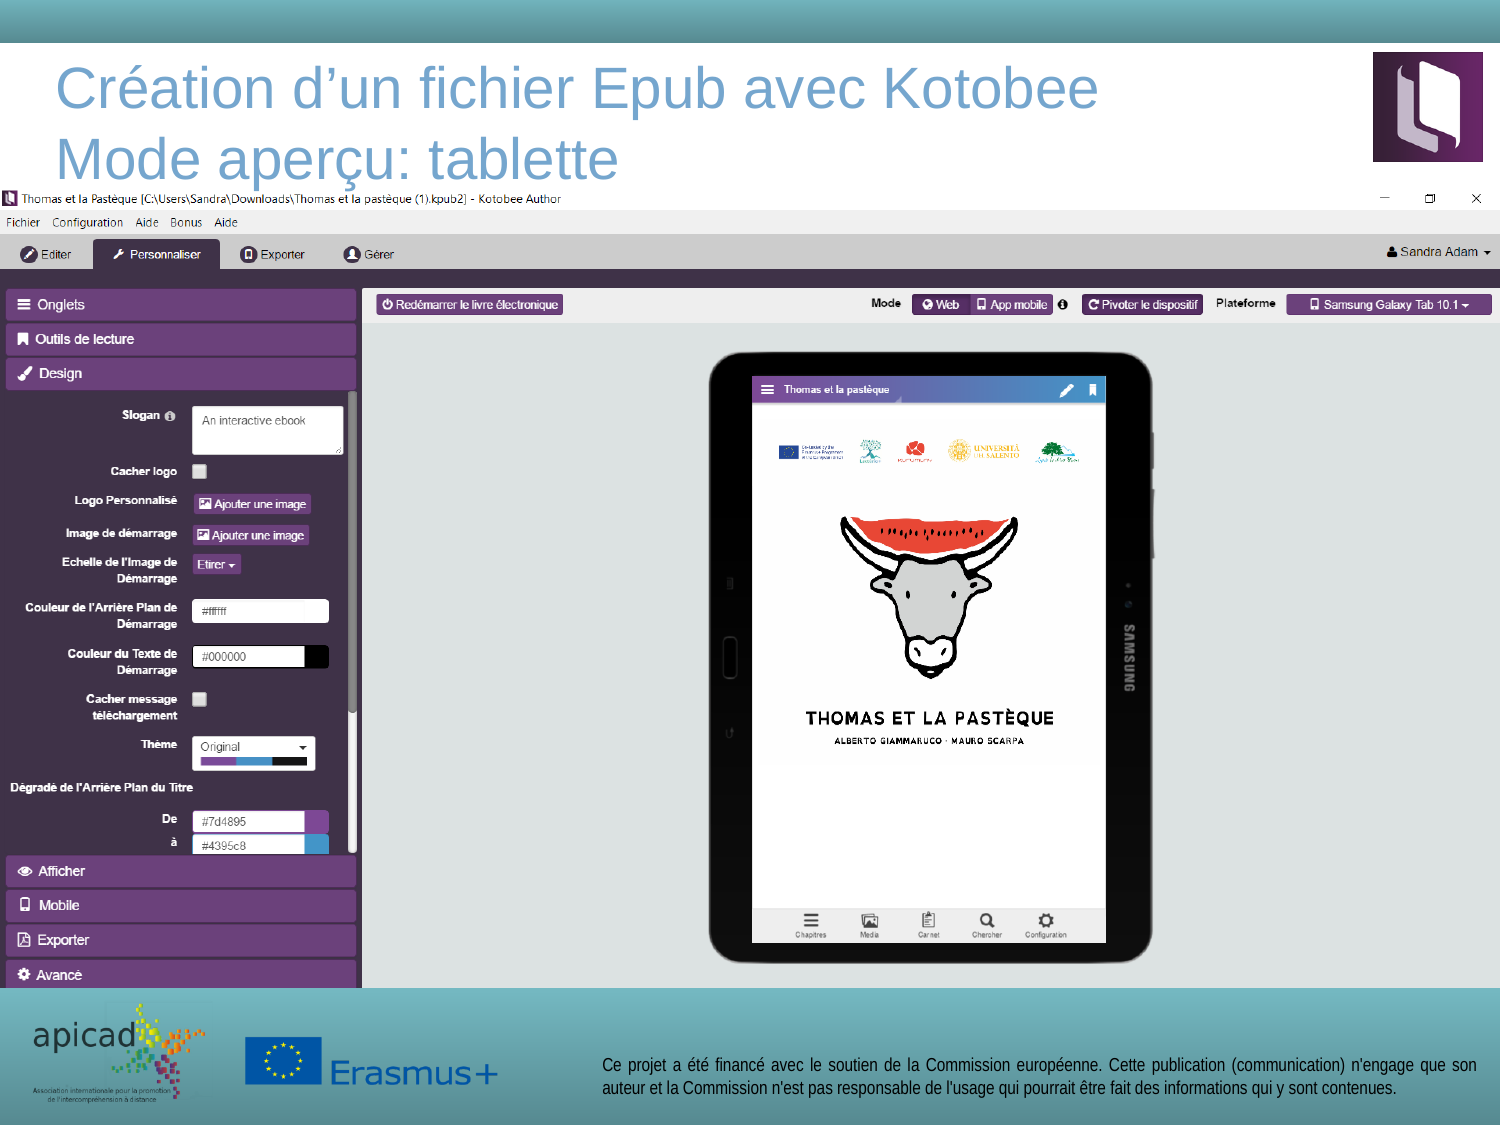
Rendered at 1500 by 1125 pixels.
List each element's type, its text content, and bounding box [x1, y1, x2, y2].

text_box Mode aperçu: tablette [41, 113, 1353, 200]
picture [230, 1023, 512, 1098]
text_box [0, 0, 1500, 43]
picture [1373, 52, 1483, 162]
text_box Ce projet a été financé avec le soutien de la Commission européenne. Cette publication (communication) n'engage que son auteur et la Commission n'est pas responsable de l'usage qui pourrait être fait des informations qui y sont contenues. [596, 1046, 1483, 1105]
text_box [0, 988, 1500, 1125]
picture [0, 187, 1500, 988]
picture [29, 999, 213, 1108]
text_box Création d’un fichier Epub avec Kotobee [41, 42, 1353, 113]
